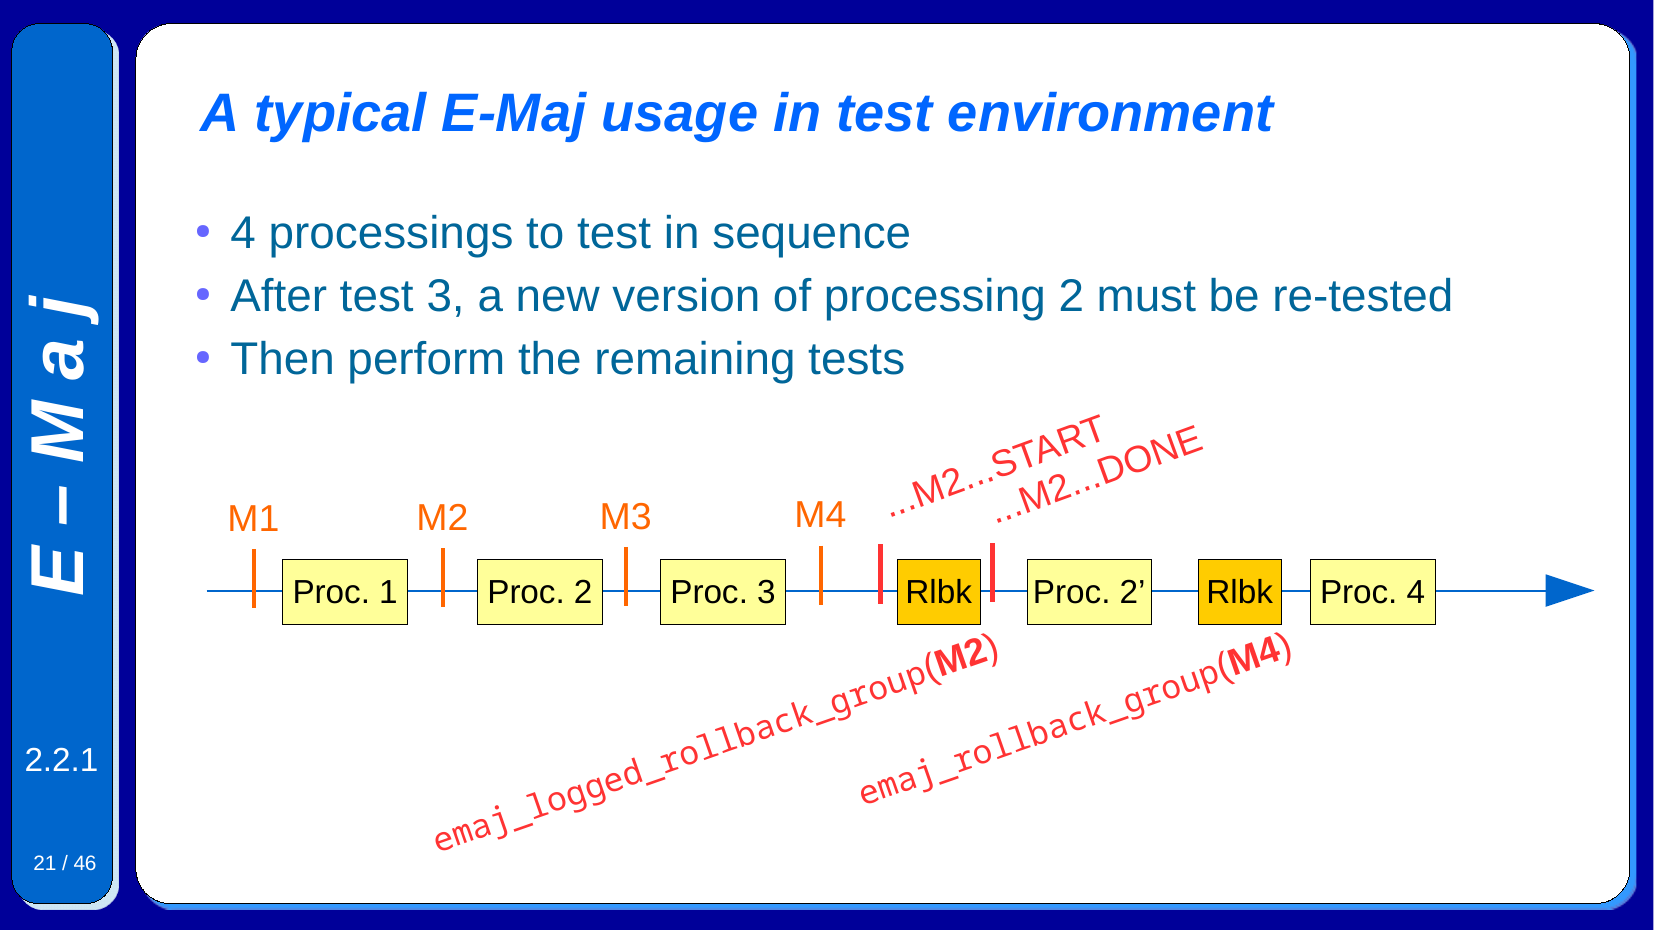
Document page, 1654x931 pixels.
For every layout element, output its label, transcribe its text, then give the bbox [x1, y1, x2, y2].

text_box Rlbk [1198, 559, 1282, 625]
title A typical E-Maj usage in test environment [200, 34, 1575, 191]
text_box Proc. 4 [1310, 559, 1436, 625]
text_box Rlbk [897, 559, 981, 625]
text_box Proc. 1 [282, 559, 408, 625]
text_box emaj_rollback_group(M4) [834, 609, 1318, 837]
text_box Proc. 2 [477, 559, 603, 625]
text_box Proc. 3 [660, 559, 786, 625]
text_box Proc. 2’ [1027, 559, 1152, 625]
text_box ...M2...DONE [967, 404, 1225, 545]
list 4 processings to test in sequence After test 3, a new version of processing 2 must be re-tested Then perform the remaining tests [177, 206, 1587, 385]
text_box emaj_logged_rollback_group(M2) [409, 610, 1025, 884]
text_box ...M2...START [860, 394, 1123, 539]
text_box M4 [779, 486, 862, 544]
text_box M2 [401, 488, 484, 546]
text_box M3 [584, 487, 667, 545]
text_box M1 [212, 490, 295, 547]
